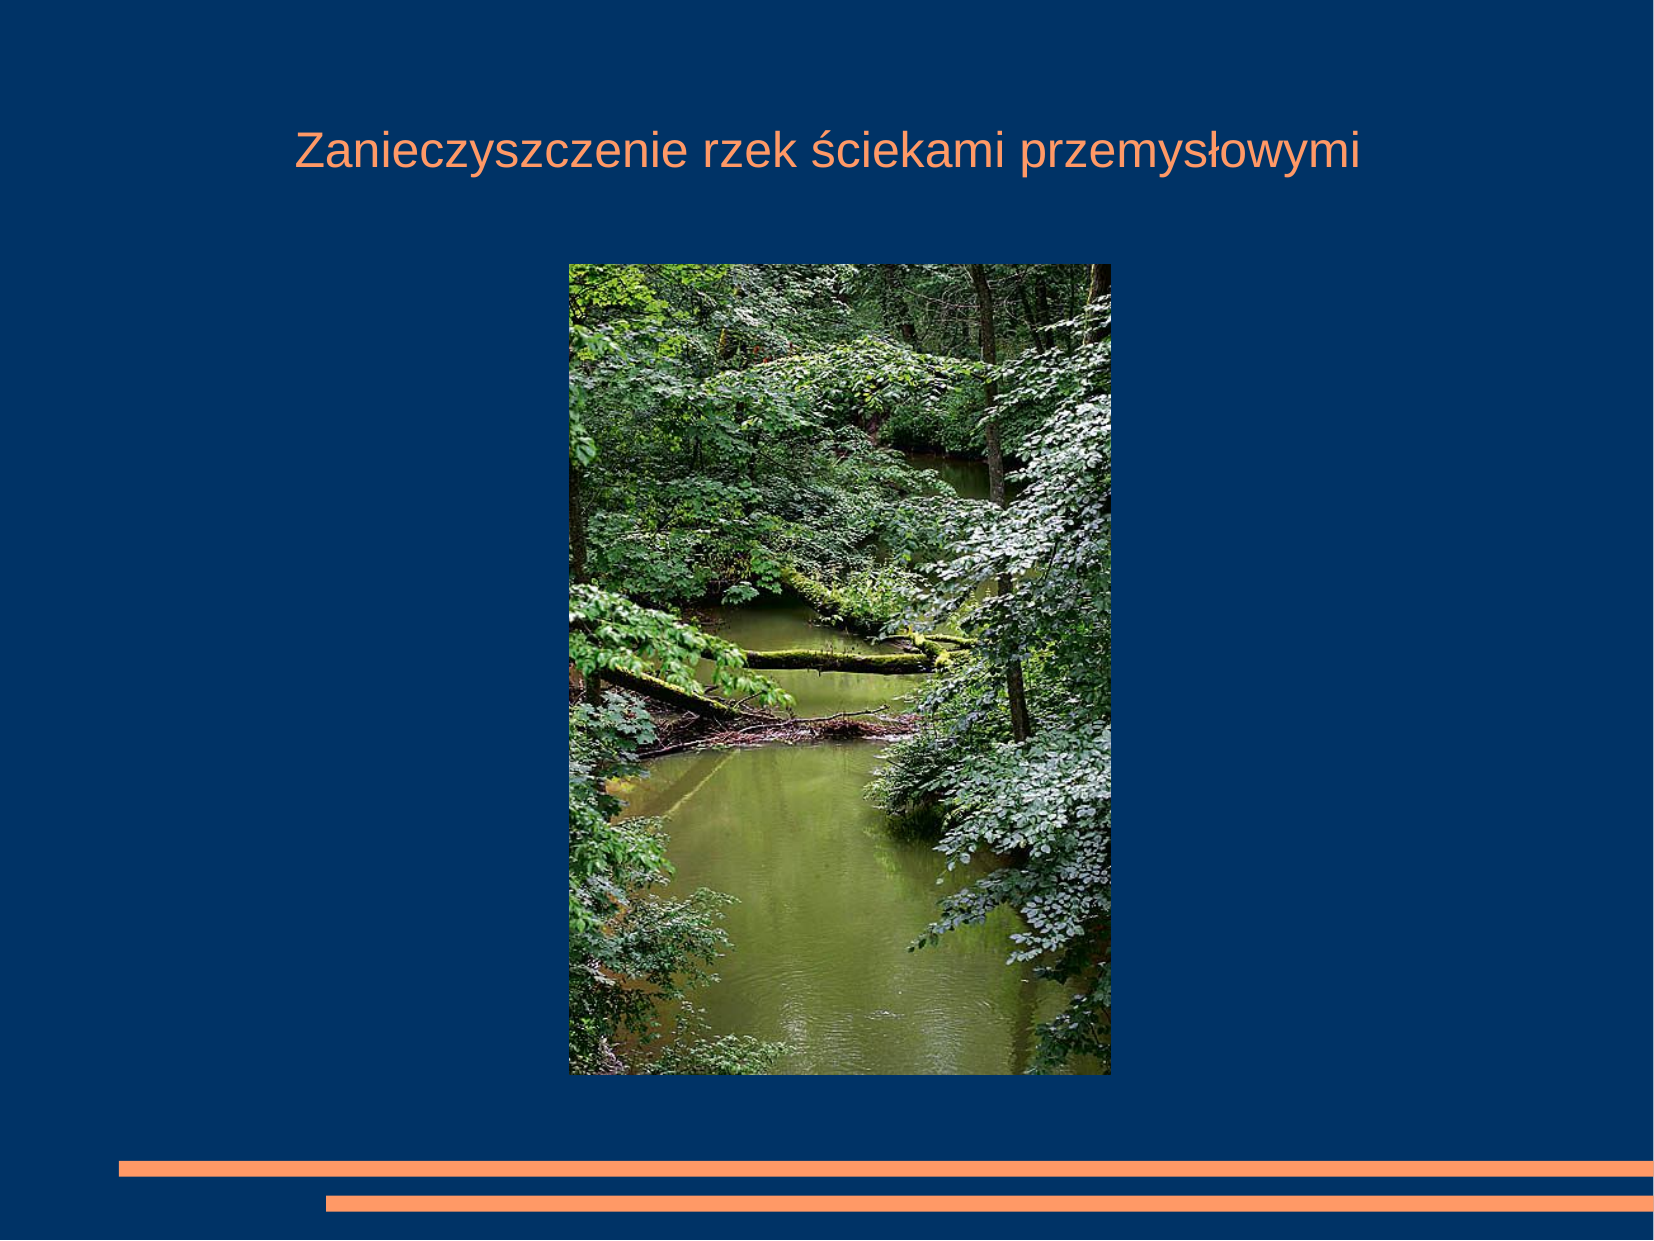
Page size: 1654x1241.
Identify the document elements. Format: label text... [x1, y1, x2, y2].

picture [569, 264, 1111, 1075]
title Zanieczyszczenie rzek ściekami przemysłowymi [121, 46, 1534, 254]
